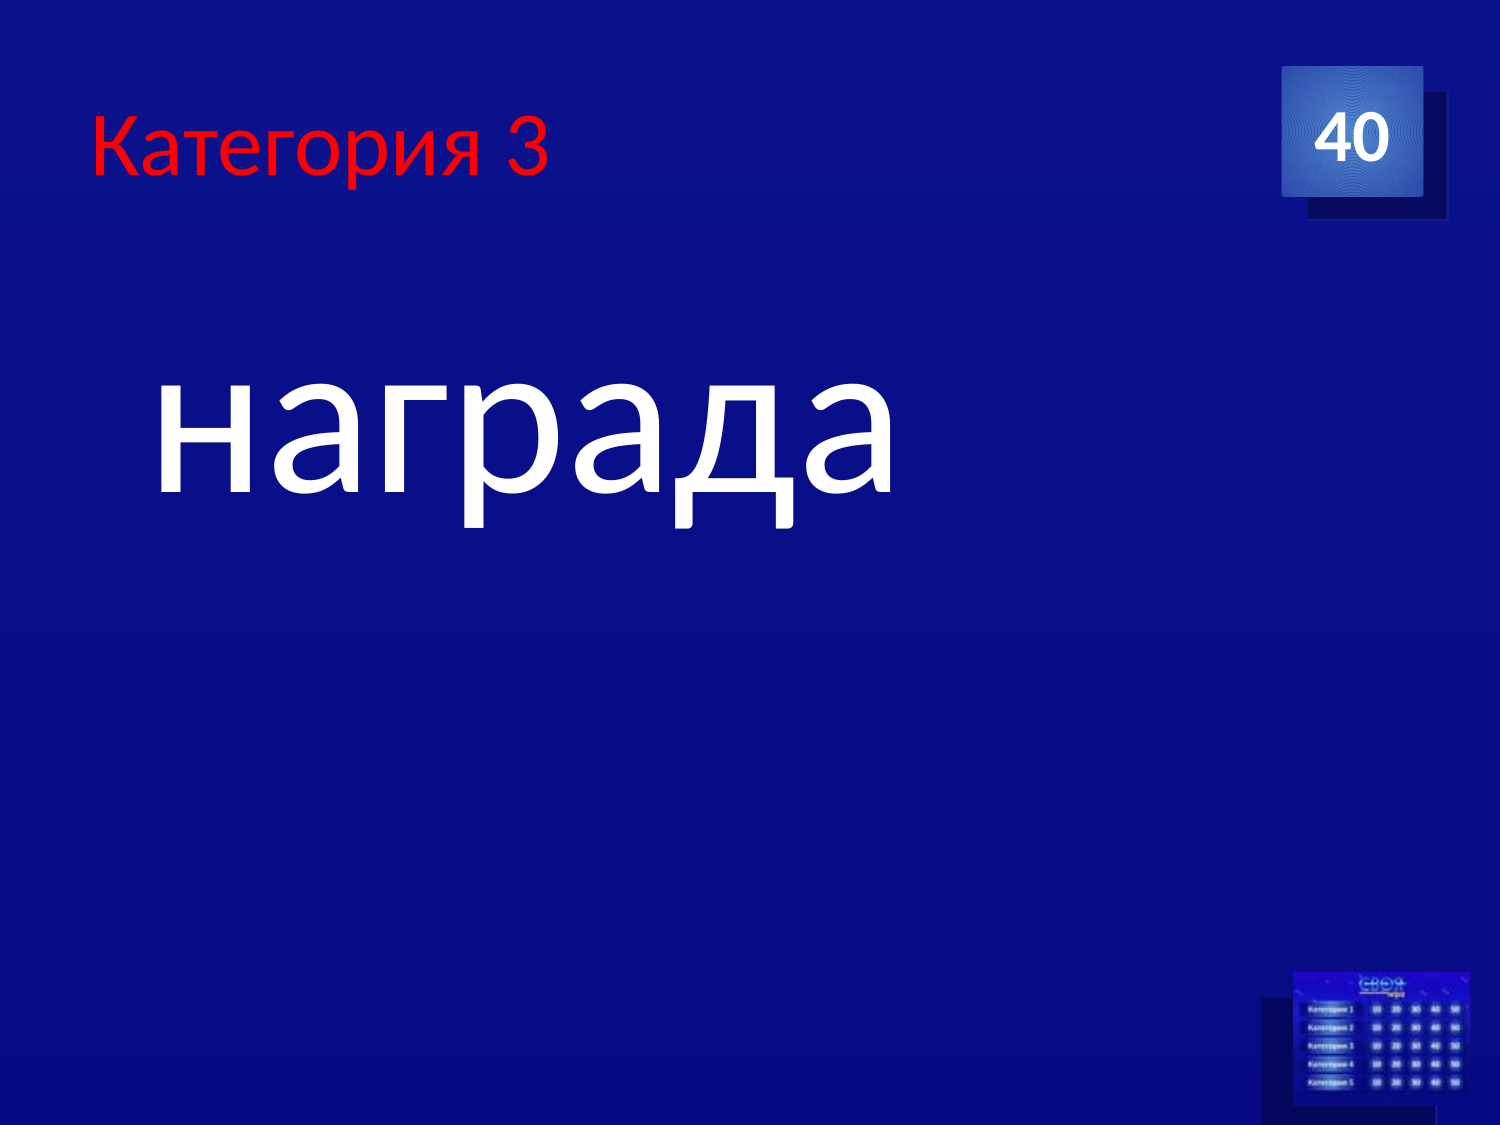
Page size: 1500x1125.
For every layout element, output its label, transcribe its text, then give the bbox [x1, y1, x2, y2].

title Категория 3 [75, 45, 1258, 233]
list награда [75, 262, 1426, 1000]
text_box 40 [1282, 66, 1423, 196]
